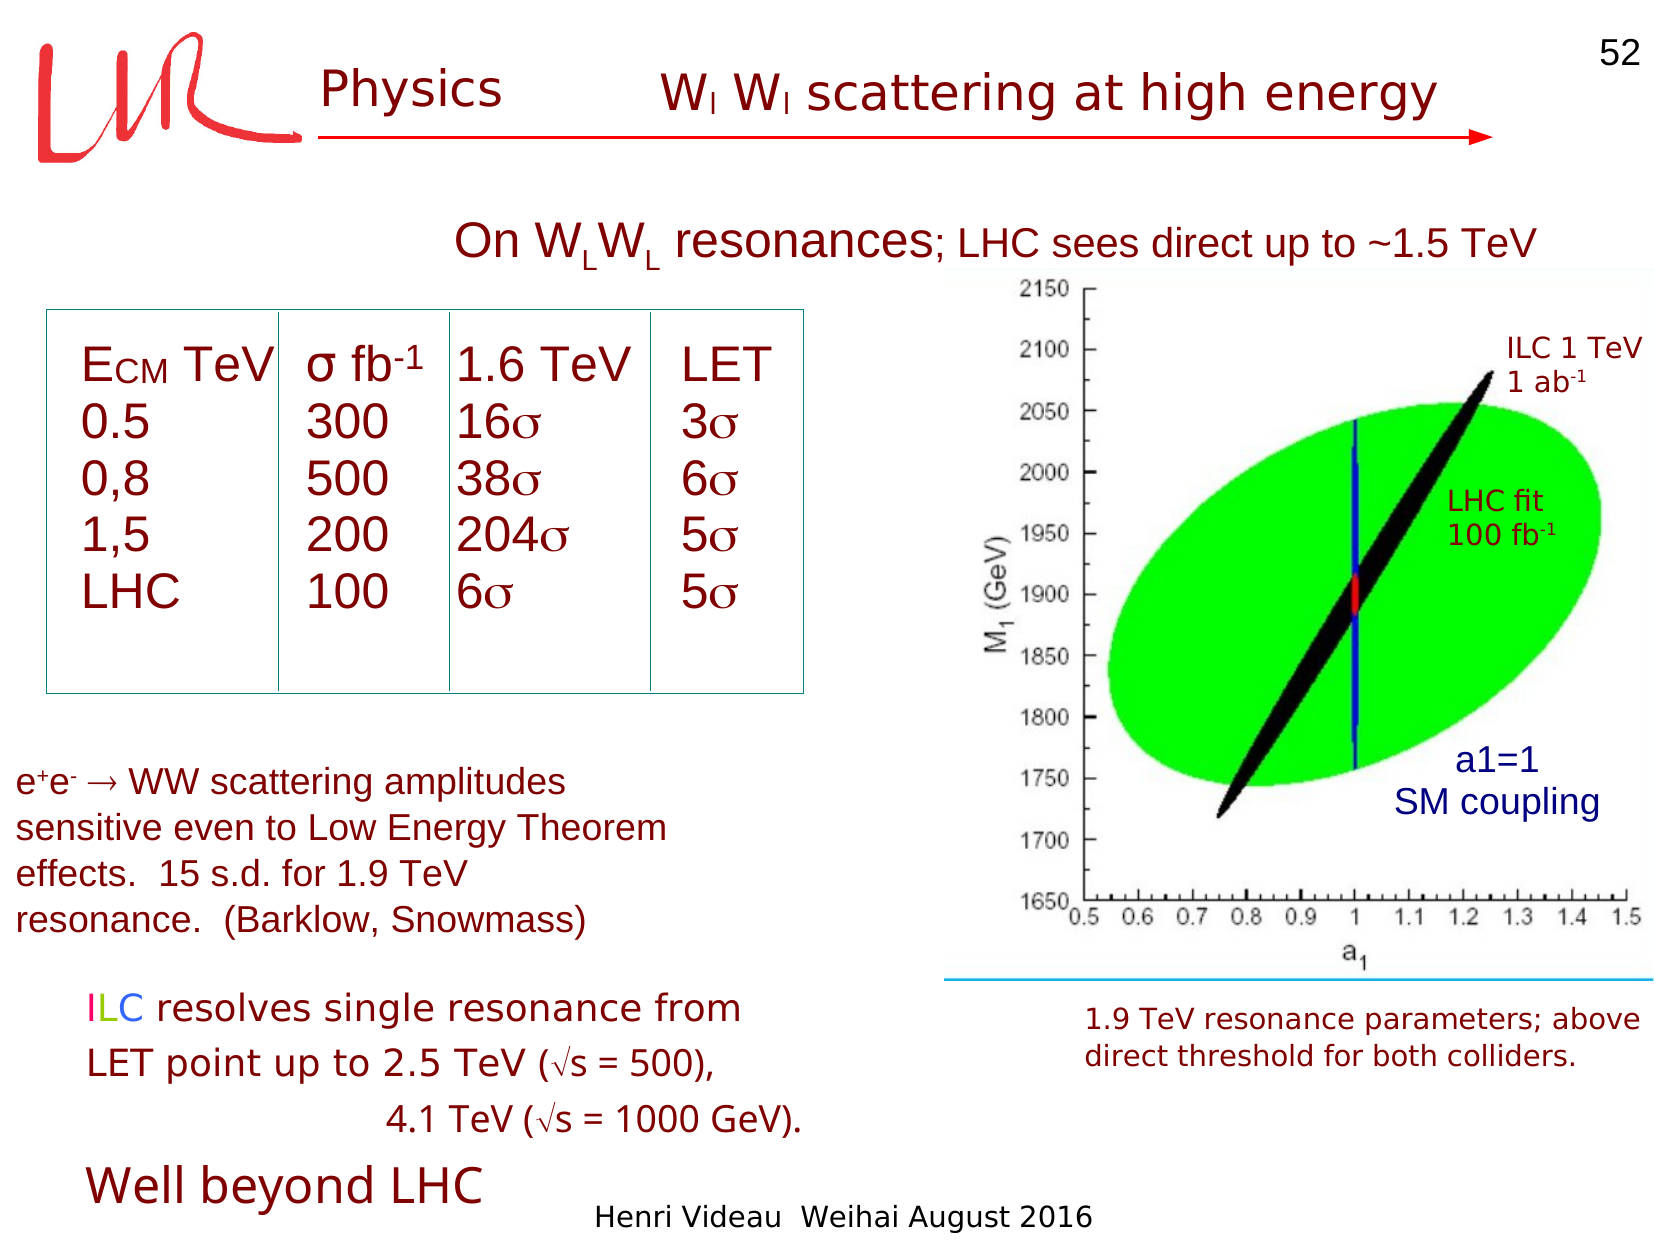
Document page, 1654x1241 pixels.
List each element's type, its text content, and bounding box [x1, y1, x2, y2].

text_box LHC fit 100 fb-1 [1446, 484, 1557, 554]
text_box ECM TeV σ fb-1 1.6 TeV LET 0.5 300 16 3 0,8 500 38 6 1,5 200 204 5 LHC 100 6 5 [450, 334, 650, 665]
text_box ILC 1 TeV 1 ab-1 [1506, 331, 1639, 401]
text_box On WLWL resonances; LHC sees direct up to ~1.5 TeV [453, 205, 1557, 270]
text_box e+e-  WW scattering amplitudes sensitive even to Low Energy Theorem effects. 15 s.d. for 1.9 TeV resonance. (Barklow, Snowmass) [0, 748, 711, 944]
text_box 1.9 TeV resonance parameters; above direct threshold for both colliders. [1069, 991, 1654, 1086]
text_box ECM TeV σ fb-1 1.6 TeV LET 0.5 300 16 3 0,8 500 38 6 1,5 200 204 5 LHC 100 6 5 [80, 334, 278, 665]
text_box ILC resolves single resonance from LET point up to 2.5 TeV (s = 500), 4.1 TeV (s = 1000 GeV). Well beyond LHC [85, 982, 880, 1196]
text_box Wl Wl scattering at high energy [659, 63, 1453, 139]
picture [944, 268, 1654, 981]
text_box a1=1 SM coupling [1393, 738, 1602, 823]
text_box ECM TeV σ fb-1 1.6 TeV LET 0.5 300 16 3 0,8 500 38 6 1,5 200 204 5 LHC 100 6 5 [651, 334, 773, 665]
text_box ECM TeV σ fb-1 1.6 TeV LET 0.5 300 16 3 0,8 500 38 6 1,5 200 204 5 LHC 100 6 5 [279, 334, 449, 665]
picture [38, 32, 302, 163]
